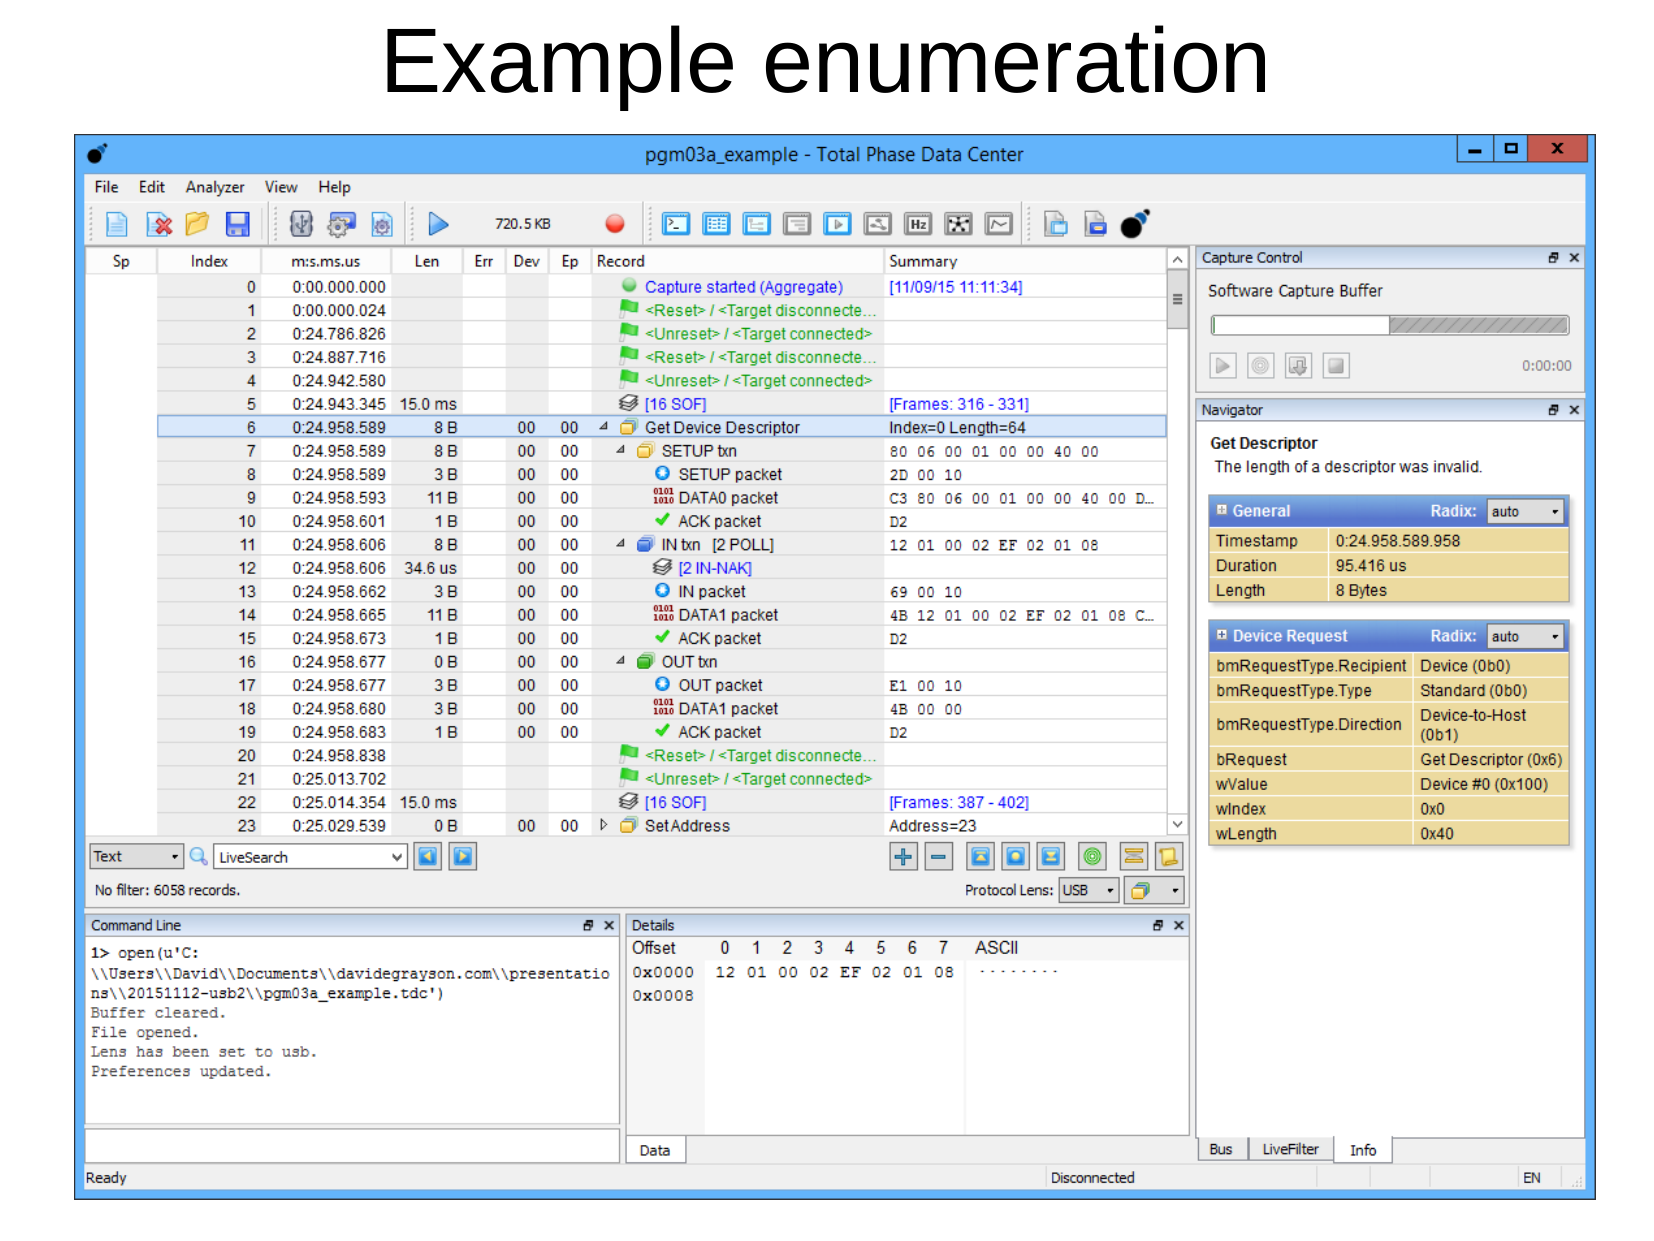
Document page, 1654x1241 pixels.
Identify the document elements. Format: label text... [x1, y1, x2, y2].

title Example enumeration [82, 2, 1571, 120]
picture [74, 134, 1596, 1200]
